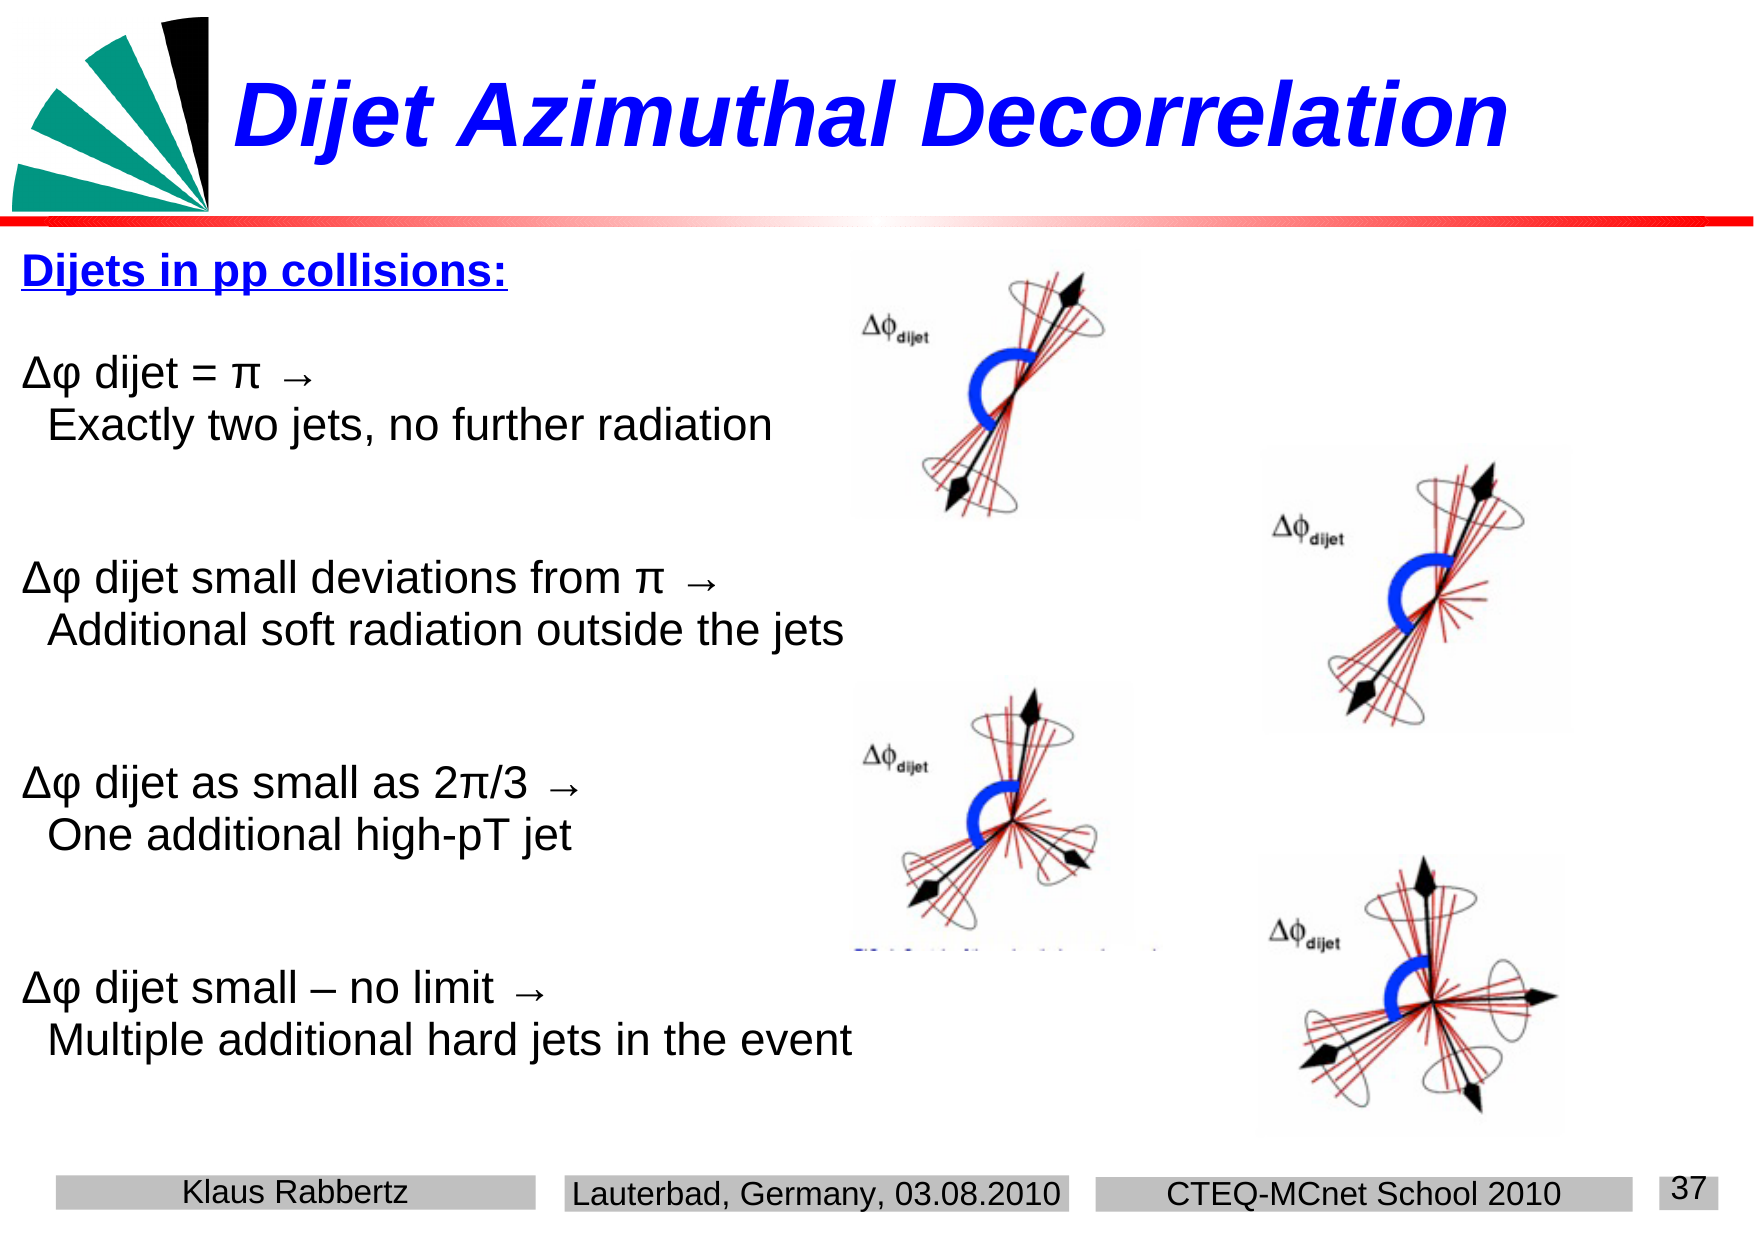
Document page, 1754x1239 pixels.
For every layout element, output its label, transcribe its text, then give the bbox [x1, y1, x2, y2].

title Dijet Azimuthal Decorrelation [220, 27, 1525, 202]
picture [849, 249, 1149, 522]
picture [1254, 443, 1583, 738]
picture [849, 675, 1163, 952]
picture [1254, 854, 1583, 1138]
picture [12, 17, 209, 214]
text_box Dijets in pp collisions: Δφ dijet = π → Exactly two jets, no further radiation Δφ dijet small deviations from π → Additional soft radiation outside the jets Δφ dijet as small as 2π/3 → One additional high-pT jet Δφ dijet small – no limit → Multiple additional hard jets in the event [9, 238, 894, 1162]
